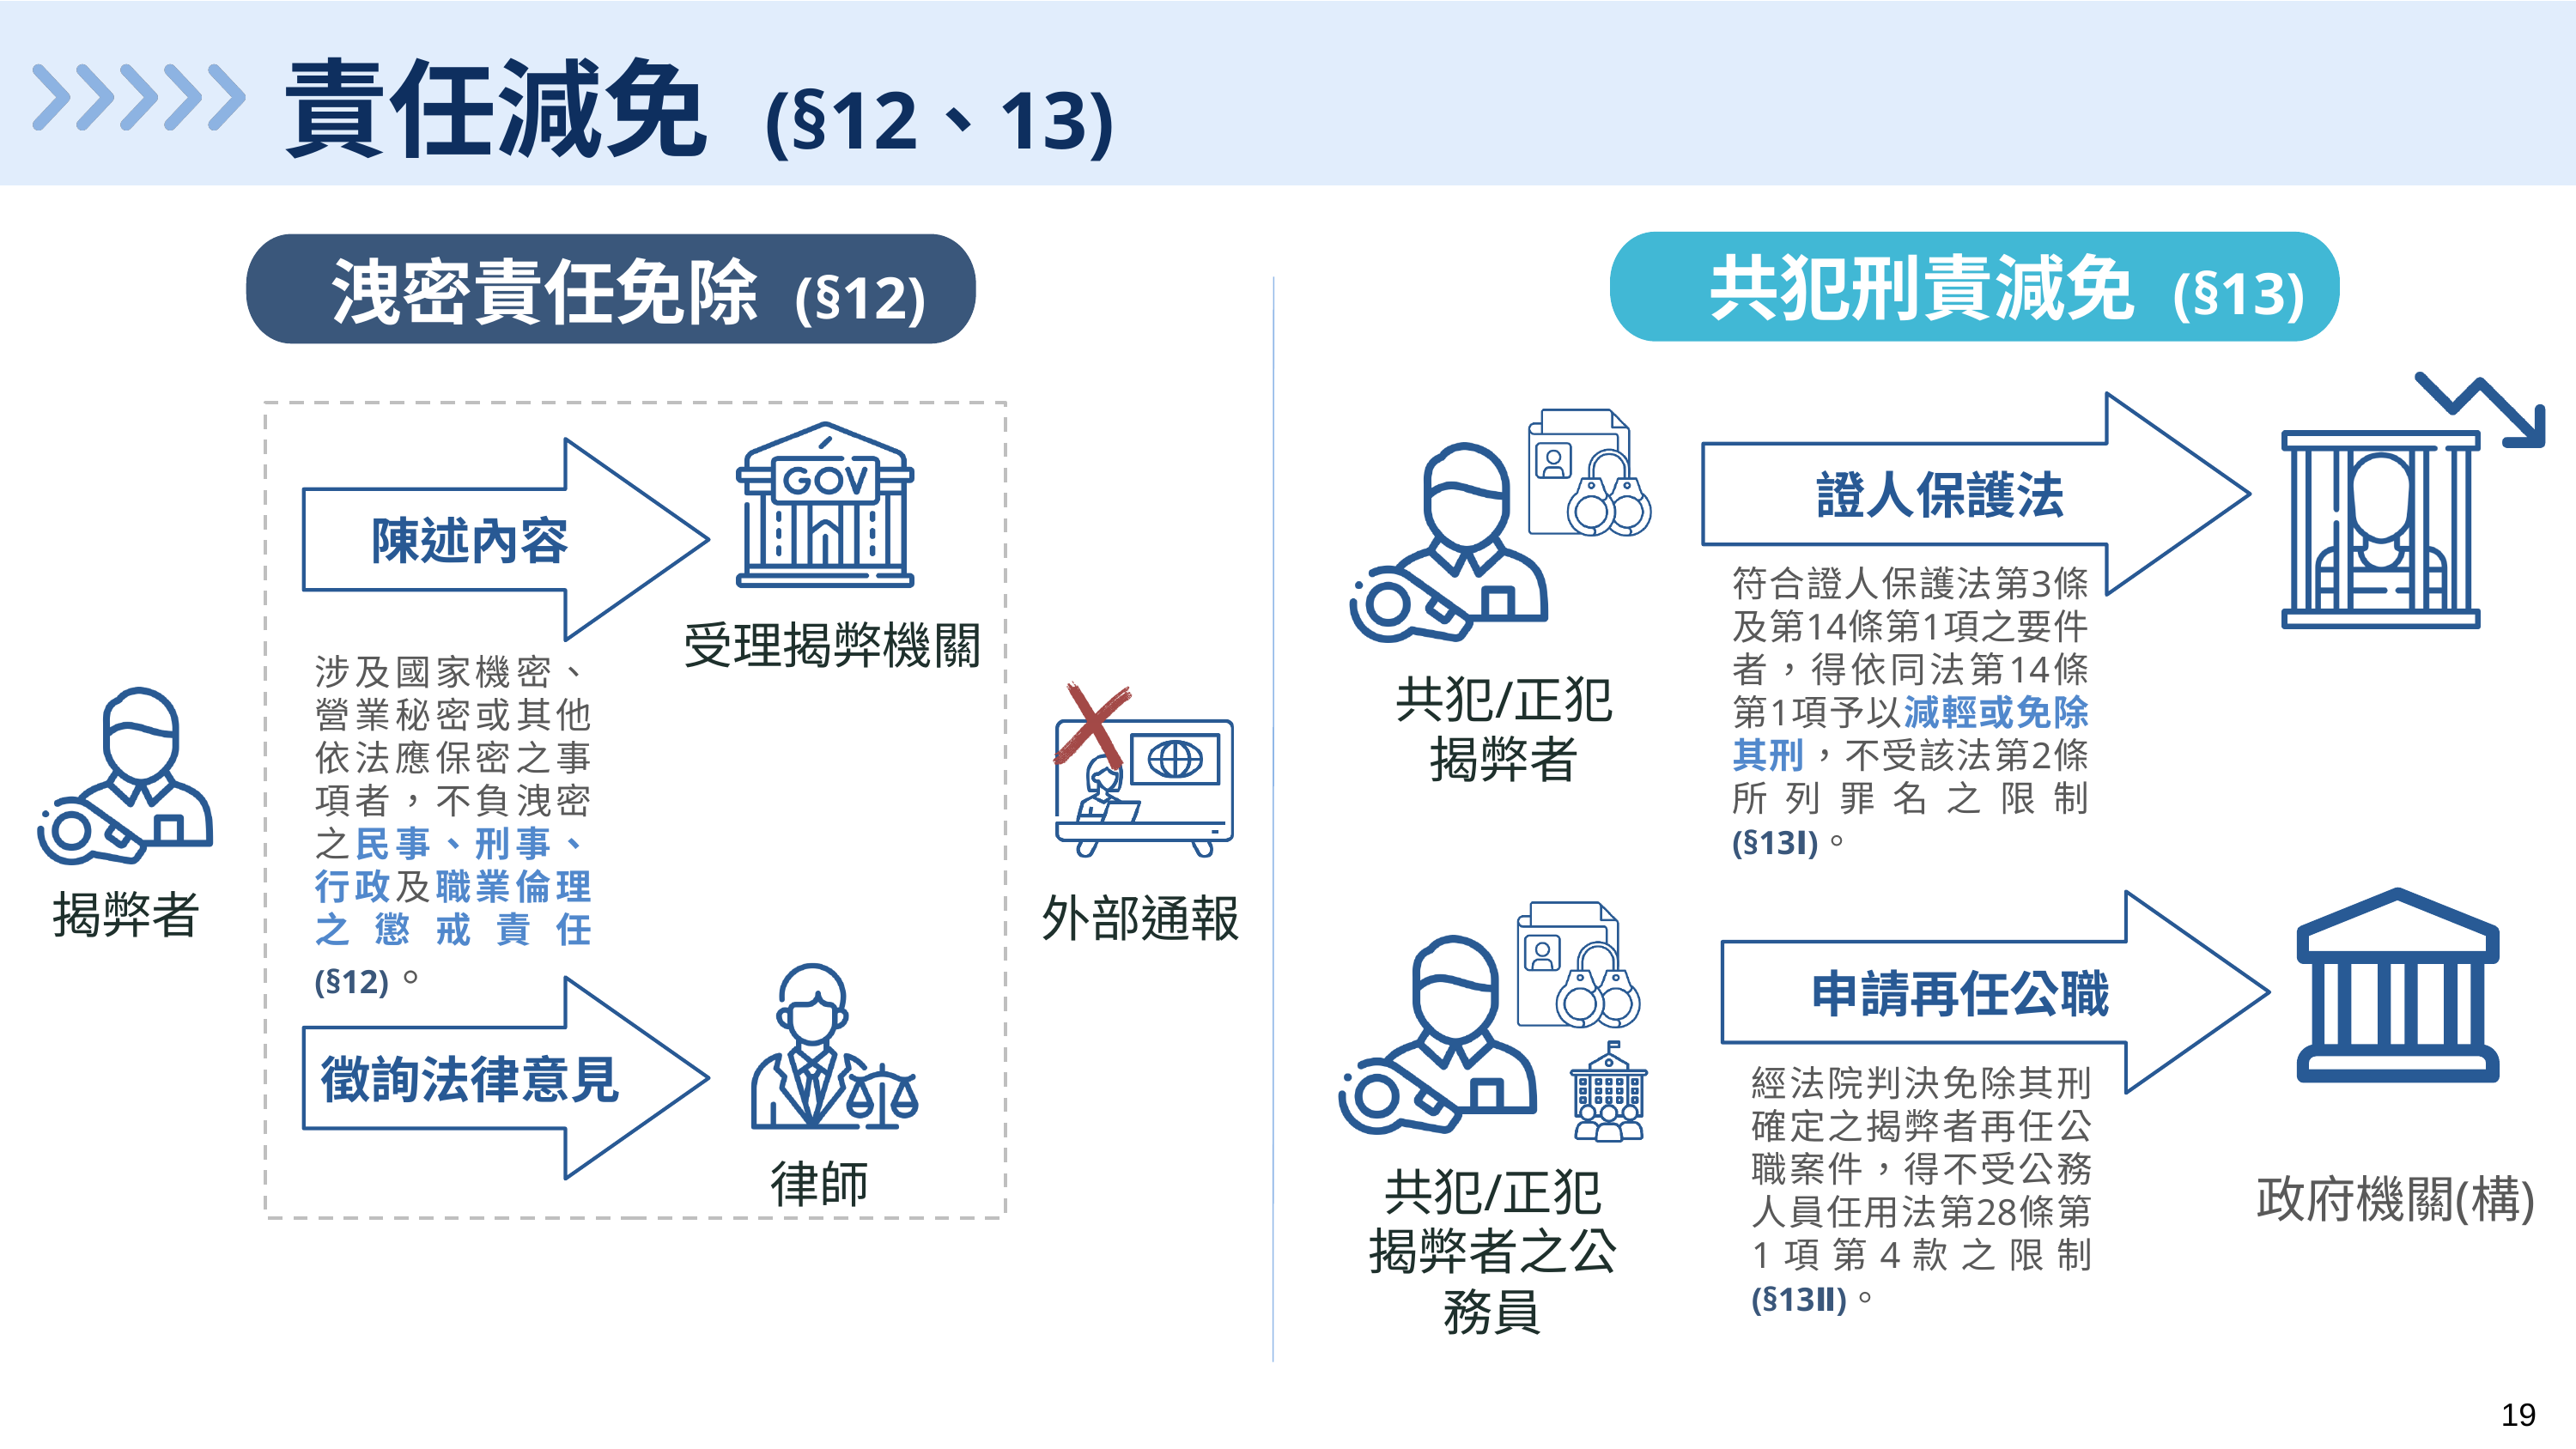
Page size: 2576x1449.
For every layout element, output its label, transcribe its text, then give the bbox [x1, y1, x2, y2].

picture [1337, 901, 1643, 1135]
picture [736, 419, 914, 590]
text_box 徵詢法律意見 [303, 1005, 709, 1179]
text_box 責任減免 (§12、13) [281, 33, 1395, 171]
picture [745, 957, 924, 1135]
text_box 經法院判決免除其刑確定之揭弊者再任公職案件，得不受公務人員任用法第28條第1項第4款之限制(§13Ⅱ)。 [1738, 1054, 2105, 1325]
text_box 涉及國家機密、營業秘密或其他依法應保密之事項者，不負洩密之民事、刑事、行政及職業倫理之懲戒責任(§12)。 [301, 643, 605, 1009]
text_box 政府機關(構) [2221, 1167, 2571, 1228]
text_box 共犯刑責減免 (§13) [1695, 236, 2318, 336]
text_box 陳述內容 [303, 439, 709, 641]
text_box 律師 [717, 1153, 923, 1214]
text_box [2318, 239, 2340, 334]
text_box 外部通報 [1041, 886, 1285, 947]
text_box 共犯/正犯 揭弊者之公務員 [1344, 1160, 1643, 1341]
picture [2281, 333, 2556, 629]
text_box 受理揭弊機關 [683, 614, 1015, 675]
picture [1558, 1040, 1660, 1143]
text_box [2296, 887, 2500, 1083]
text_box [0, 1, 2576, 185]
text_box <編號> [2488, 1387, 2576, 1440]
picture [1055, 700, 1234, 877]
text_box 申請再任公職 [1722, 891, 2270, 1094]
text_box [1610, 231, 2316, 342]
text_box [1052, 681, 1133, 771]
picture [36, 687, 214, 865]
text_box 洩密責任免除 (§12) [317, 240, 940, 340]
text_box 揭弊者 [23, 883, 229, 944]
text_box [246, 233, 976, 344]
text_box 證人保護法 [1703, 392, 2251, 595]
picture [1348, 409, 1654, 643]
text_box 符合證人保護法第3條及第14條第1項之要件者，得依同法第14條第1項予以減輕或免除其刑，不受該法第2條所列罪名之限制(§13Ⅰ)。 [1719, 555, 2103, 869]
text_box 共犯/正犯 揭弊者 [1355, 668, 1654, 789]
